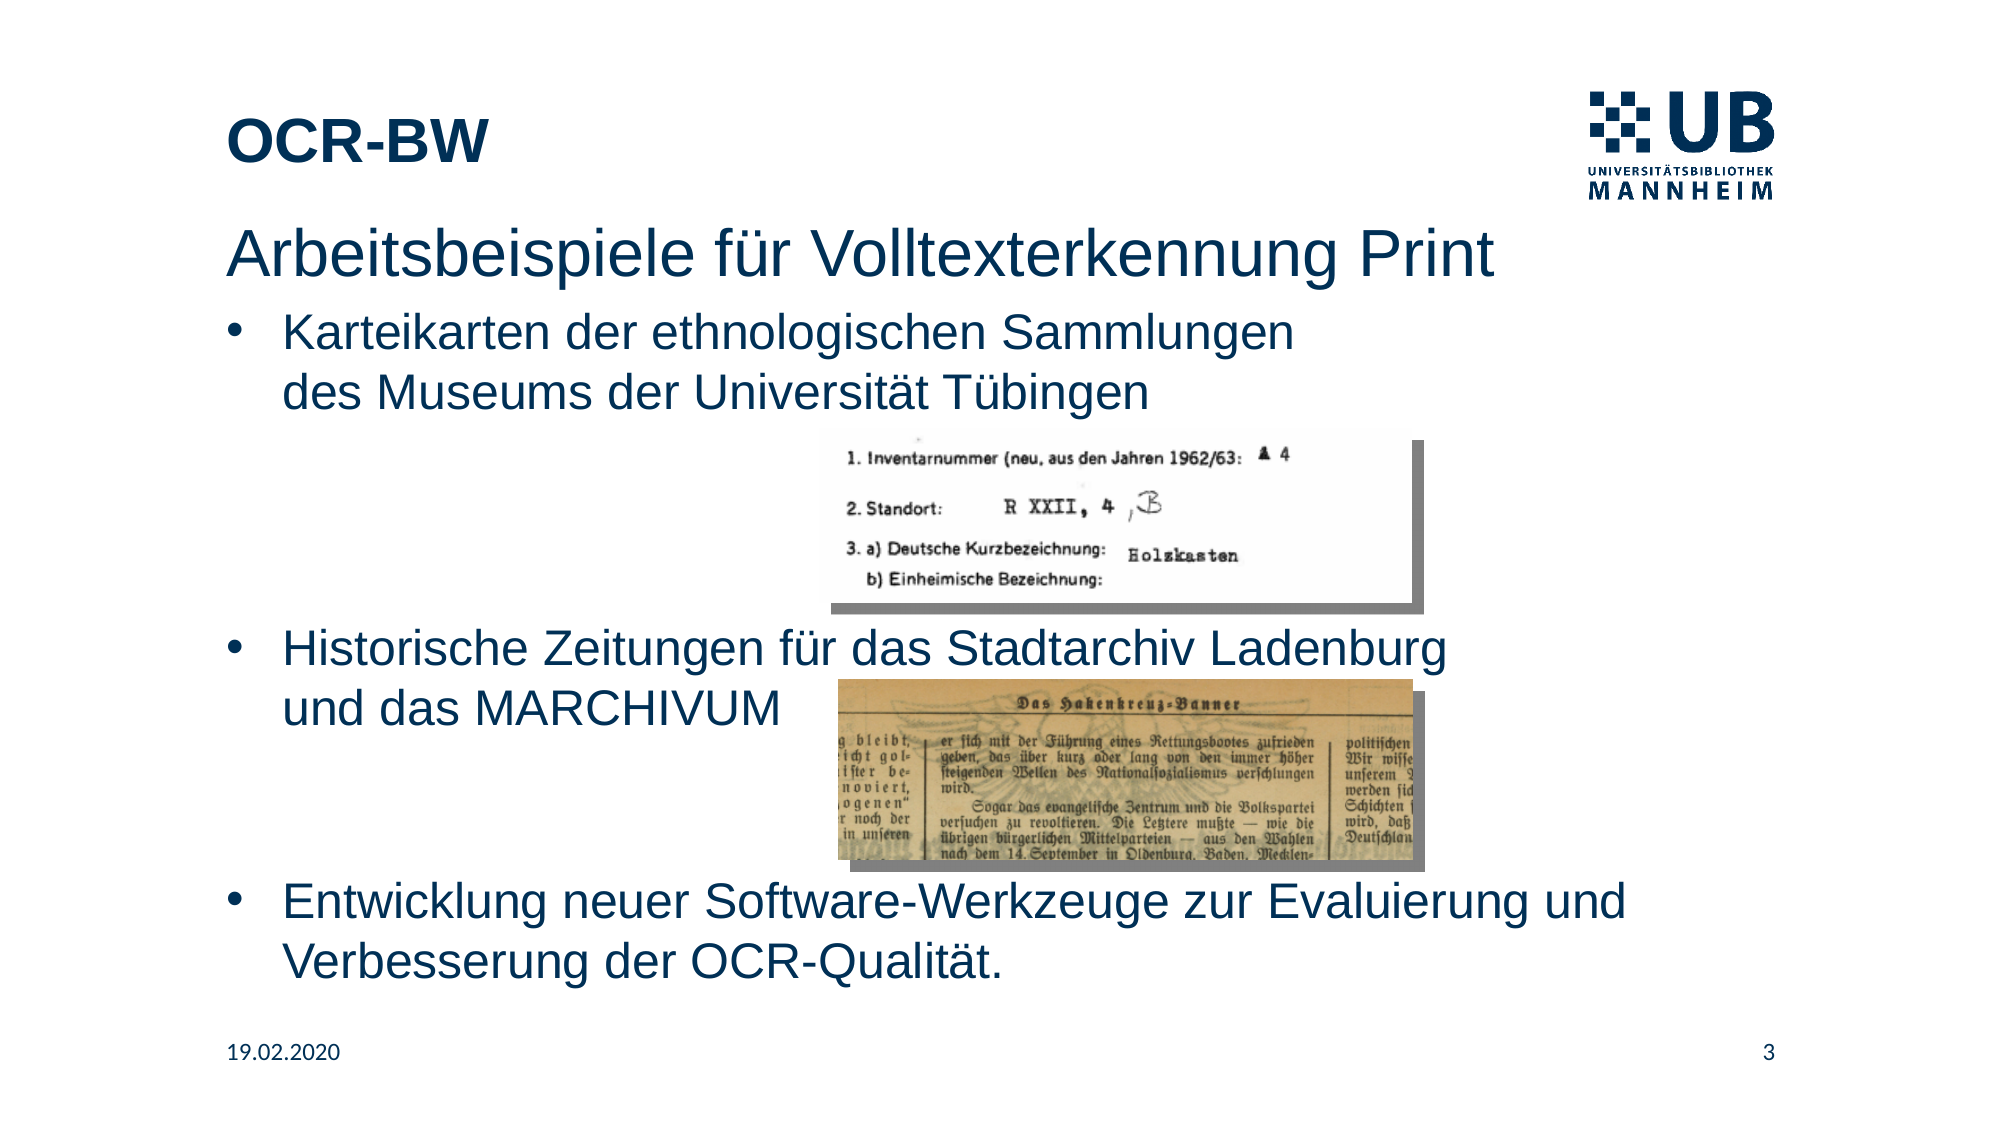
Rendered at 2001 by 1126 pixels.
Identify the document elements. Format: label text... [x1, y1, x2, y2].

picture [838, 679, 1413, 860]
slide_number 19.02.2020 [226, 1035, 693, 1066]
list Arbeitsbeispiele für Volltexterkennung Print Karteikarten der ethnologischen Sammlungen des Museums der Universität Tübingen Historische Zeitungen für das Stadtarchiv Ladenburg und das MARCHIVUM Entwicklung neuer Software-Werkzeuge zur Evaluierung und Verbesserung der OCR-Qualität. [226, 209, 1772, 904]
picture [1582, 85, 1779, 204]
picture [819, 428, 1412, 603]
slide_number <Foliennummer> [1544, 1035, 1776, 1066]
title OCR-BW [226, 100, 1286, 209]
